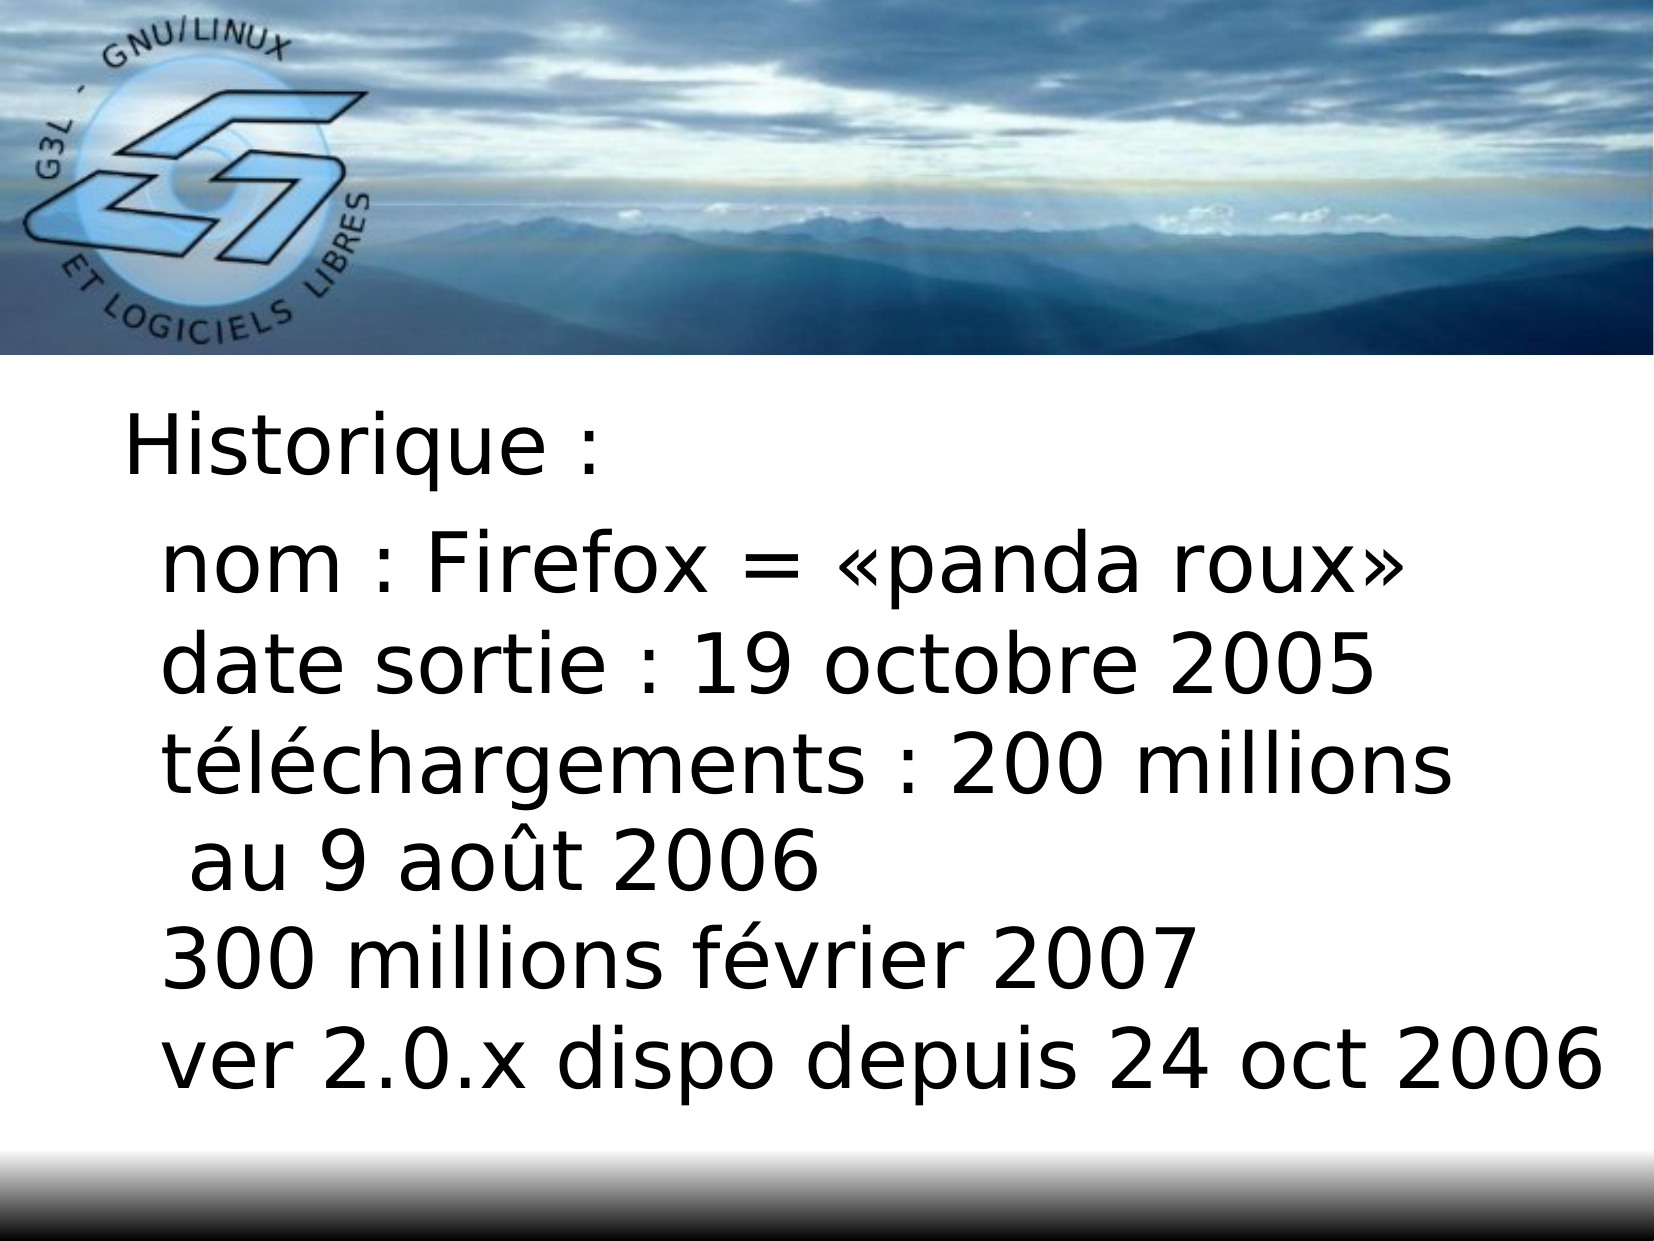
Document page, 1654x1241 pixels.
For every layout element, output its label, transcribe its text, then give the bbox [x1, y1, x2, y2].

text_box date sortie : 19 octobre 2005 [118, 608, 1452, 721]
text_box [0, 1151, 1654, 1241]
picture [0, 0, 1654, 355]
text_box 300 millions février 2007 [118, 903, 1275, 1003]
text_box téléchargements : 200 millions au 9 août 2006 [119, 708, 1527, 918]
text_box ver 2.0.x dispo depuis 24 oct 2006 [118, 1003, 1654, 1116]
text_box nom : Firefox = «panda roux» [118, 508, 1455, 621]
text_box Historique : [107, 390, 619, 502]
